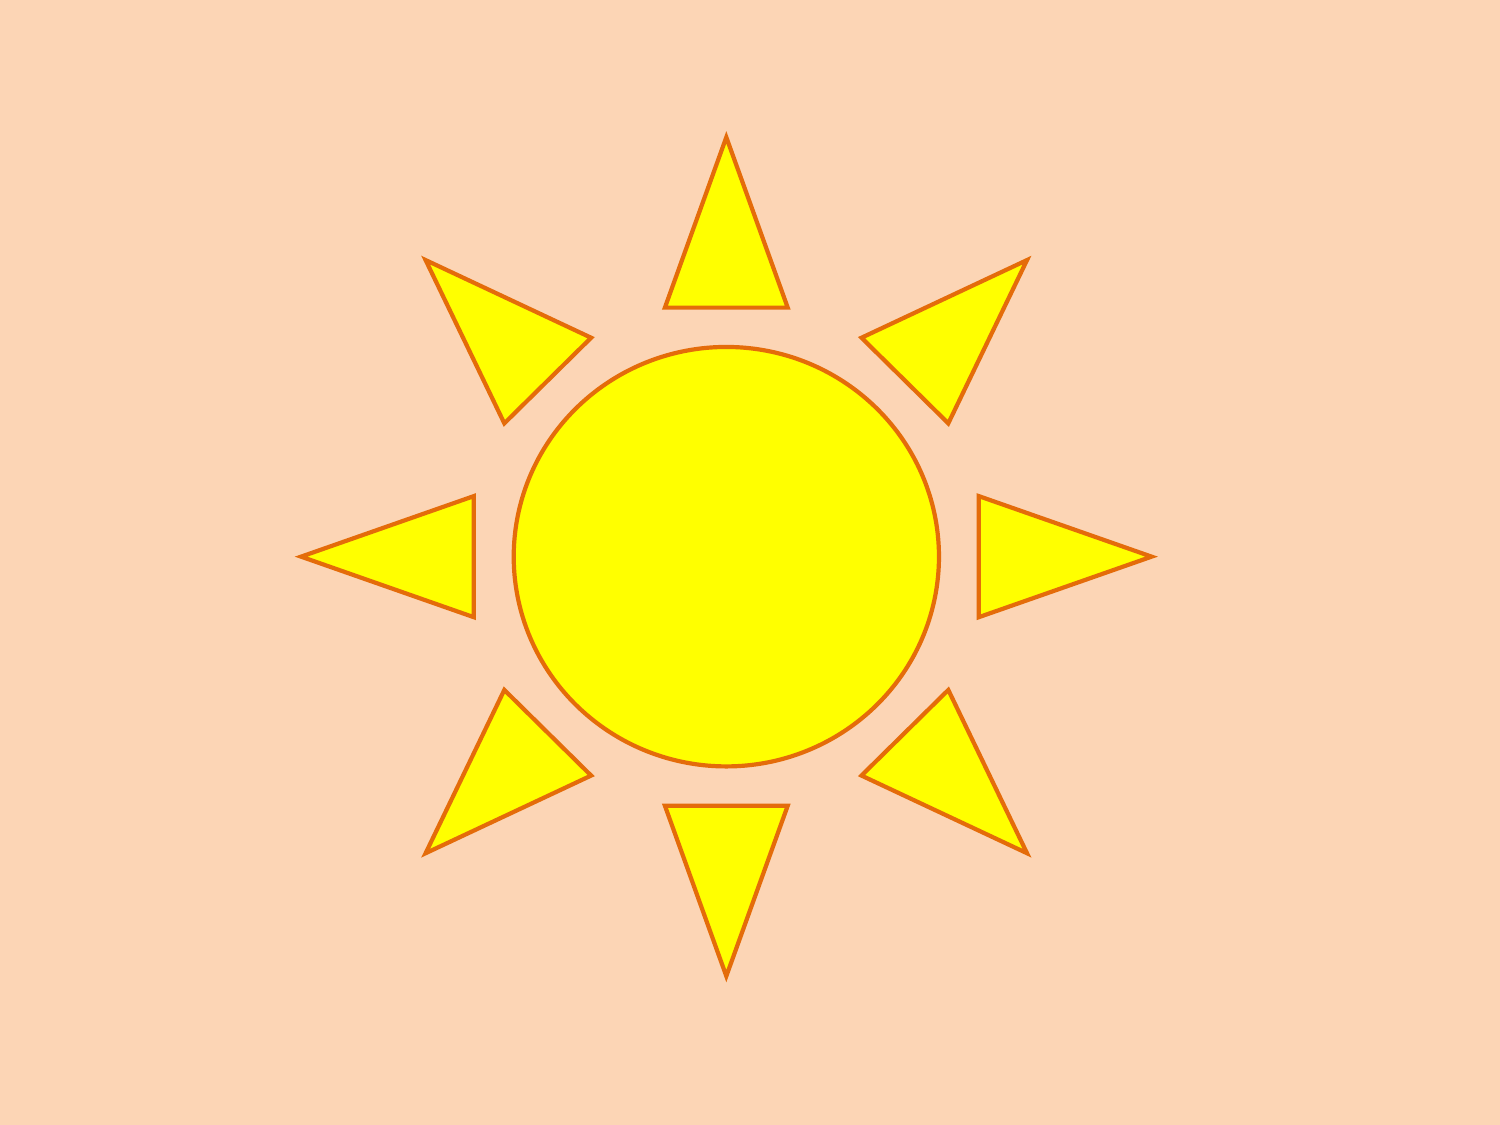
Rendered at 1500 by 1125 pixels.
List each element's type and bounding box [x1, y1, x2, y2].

text_box [861, 260, 1028, 424]
text_box [425, 260, 592, 424]
text_box [861, 689, 1028, 854]
text_box [978, 496, 1152, 618]
text_box [301, 496, 474, 618]
text_box [664, 805, 788, 977]
text_box [513, 346, 939, 767]
text_box [425, 689, 592, 854]
text_box [664, 137, 788, 308]
